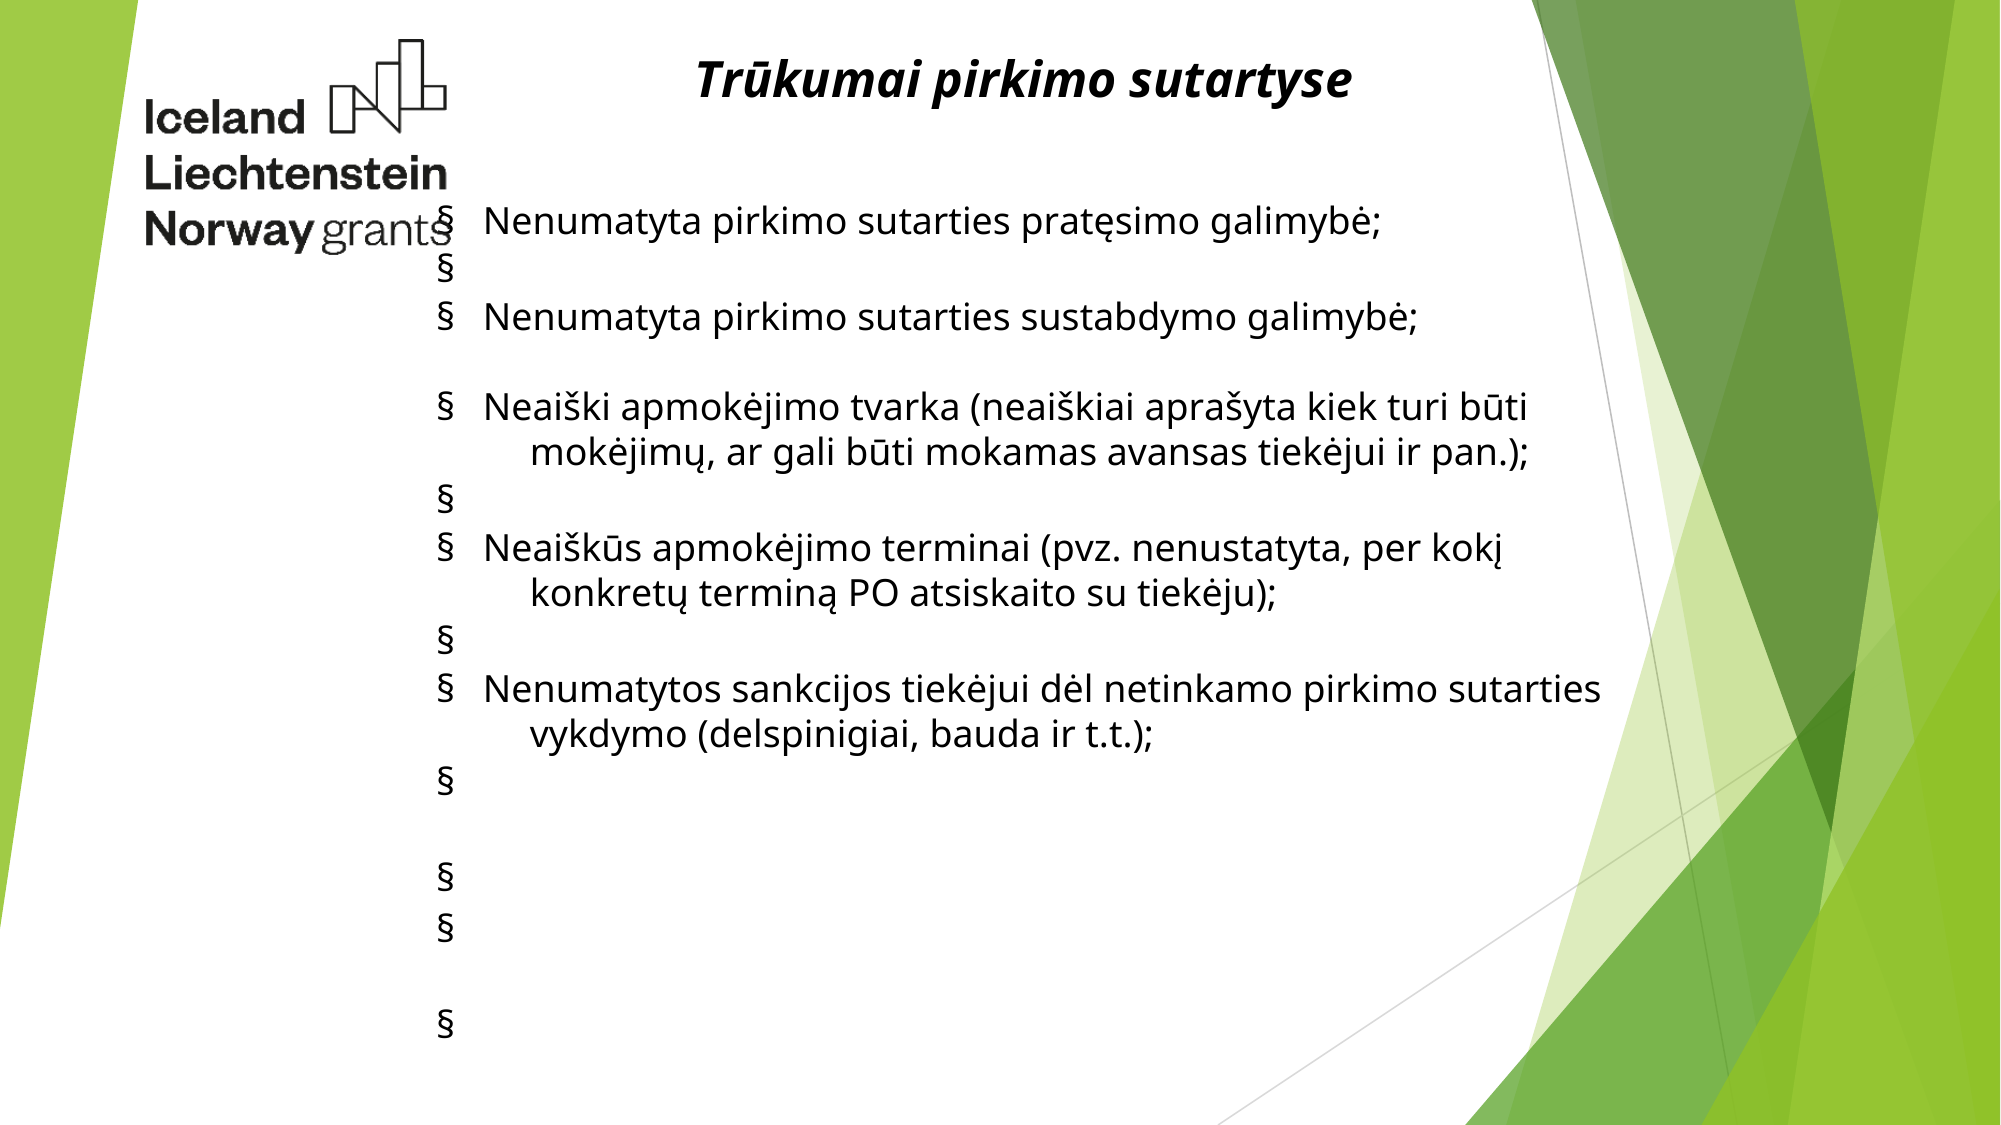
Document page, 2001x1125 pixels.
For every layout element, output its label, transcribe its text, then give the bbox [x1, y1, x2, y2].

text_box Trūkumai pirkimo sutartyse Nenumatyta pirkimo sutarties pratęsimo galimybė; Nenumatyta pirkimo sutarties sustabdymo galimybė; Neaiški apmokėjimo tvarka (neaiškiai aprašyta kiek turi būti mokėjimų, ar gali būti mokamas avansas tiekėjui ir pan.); Neaiškūs apmokėjimo terminai (pvz. nenustatyta, per kokį konkretų terminą PO atsiskaito su tiekėju); Nenumatytos sankcijos tiekėjui dėl netinkamo pirkimo sutarties vykdymo (delspinigiai, bauda ir t.t.); [420, 39, 1628, 1070]
picture [143, 39, 452, 256]
